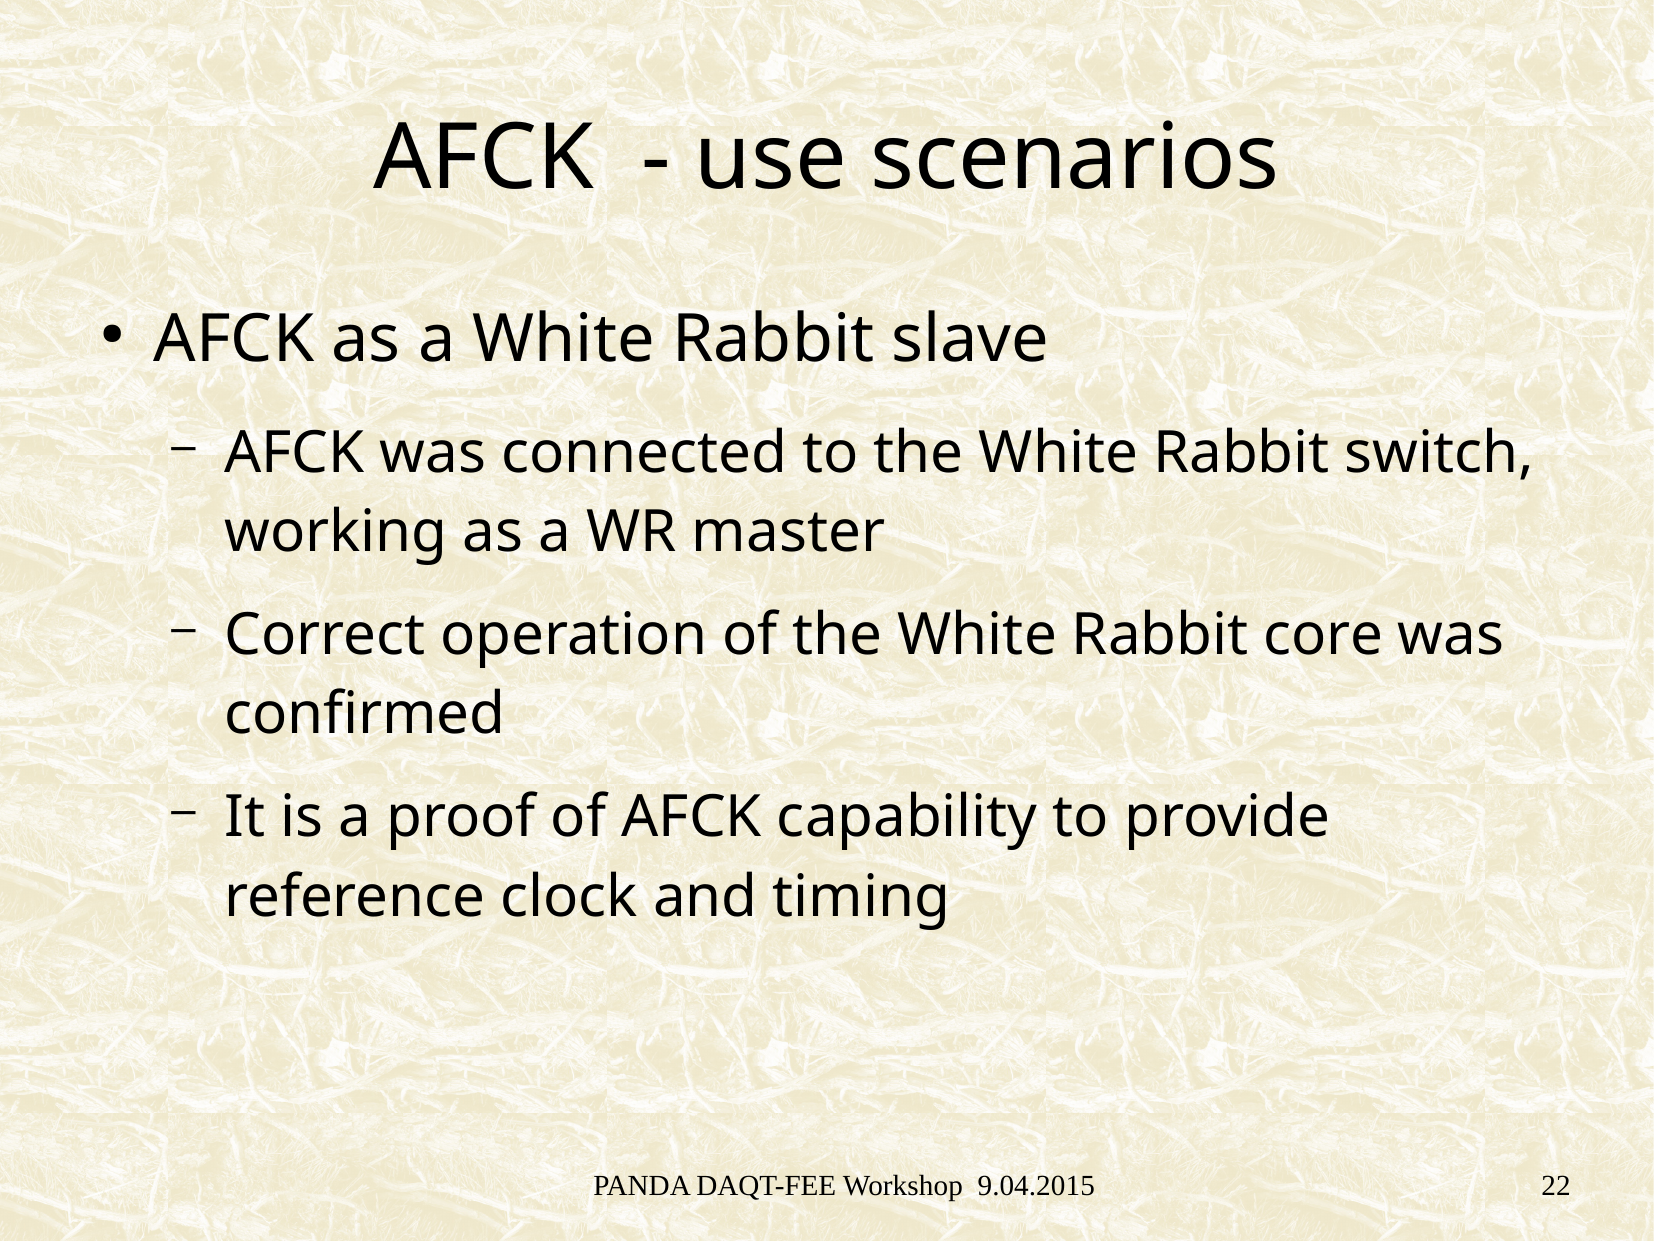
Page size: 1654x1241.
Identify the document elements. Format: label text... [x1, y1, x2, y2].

title AFCK - use scenarios [82, 49, 1571, 257]
picture [0, 0, 1654, 1241]
list AFCK as a White Rabbit slave AFCK was connected to the White Rabbit switch, working as a WR master Correct operation of the White Rabbit core was confirmed It is a proof of AFCK capability to provide reference clock and timing [82, 290, 1538, 1010]
